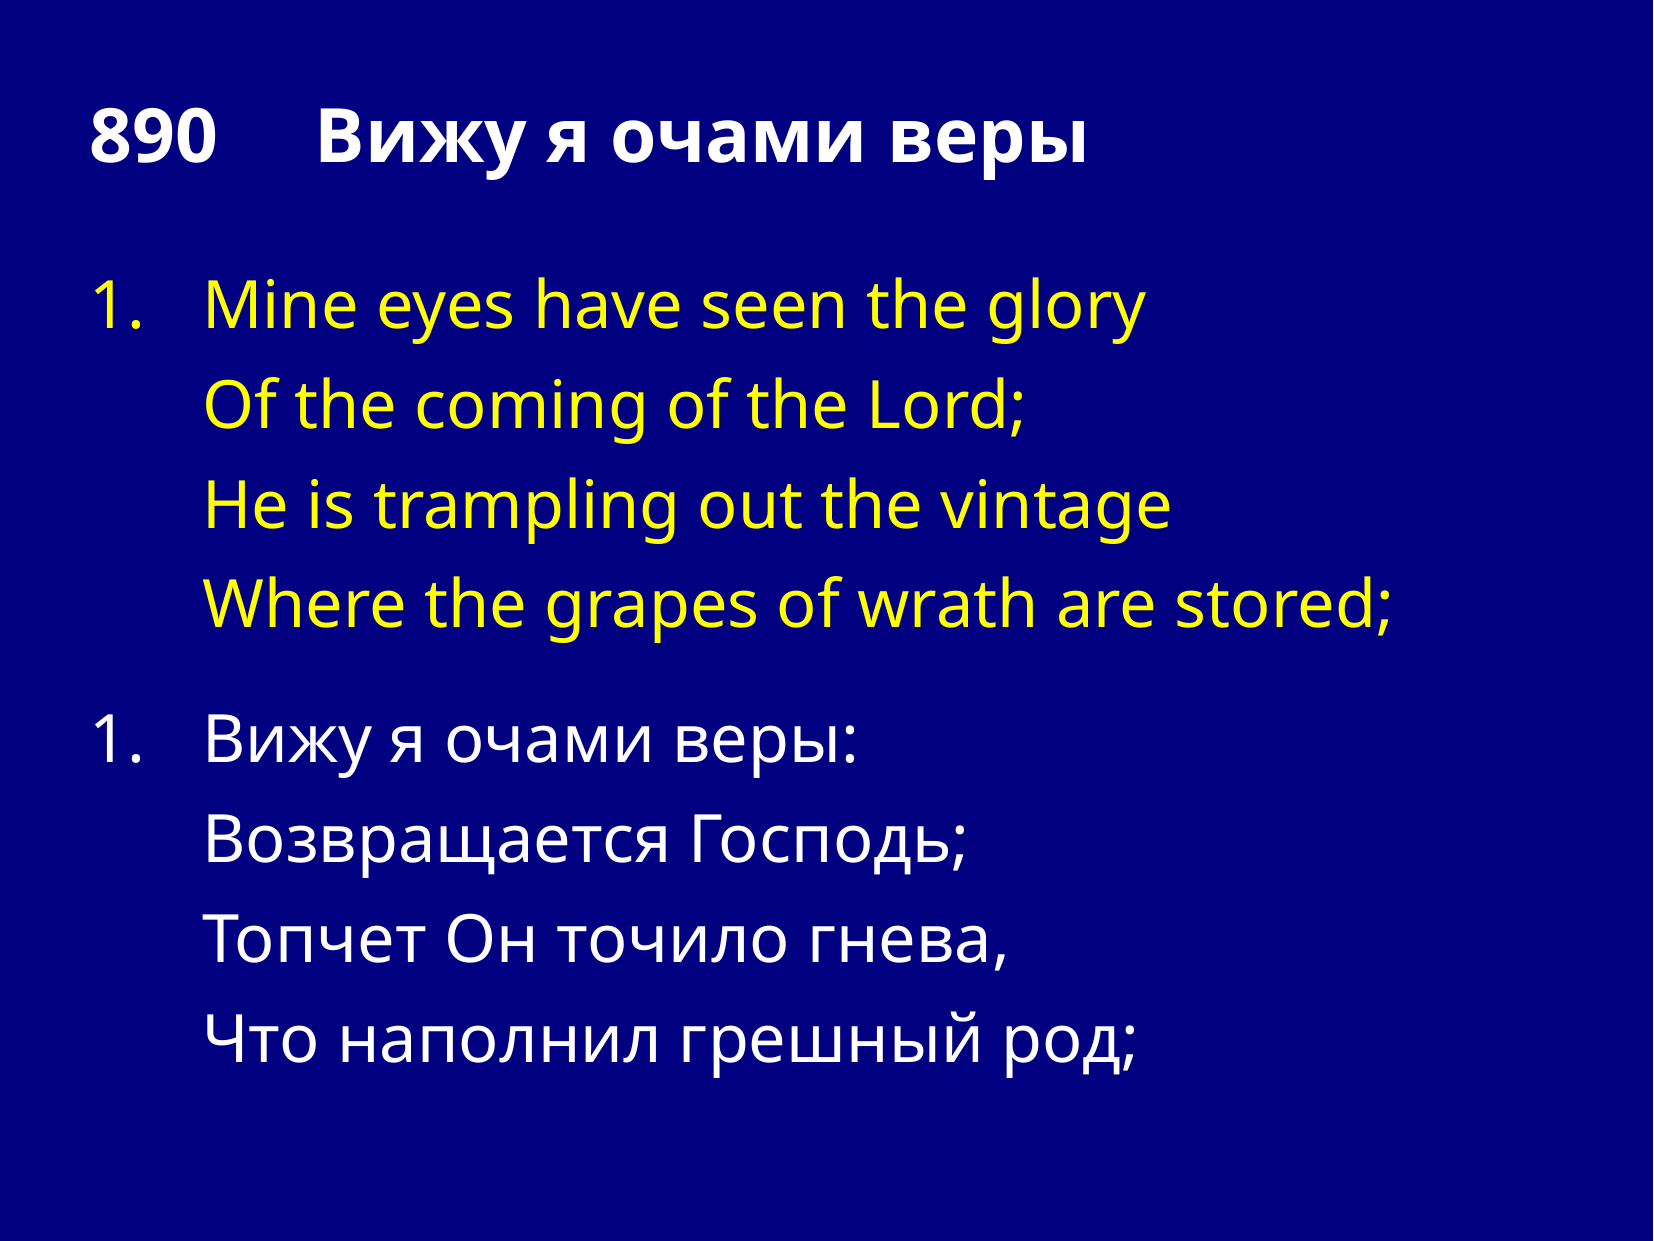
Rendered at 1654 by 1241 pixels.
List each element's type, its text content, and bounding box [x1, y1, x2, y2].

text_box 1. Mine eyes have seen the glory Of the coming of the Lord; He is trampling out the vintage Where the grapes of wrath are stored; [75, 188, 1576, 638]
text_box 1. Вижу я очами веры: Возвращается Господь; Топчет Он точило гнева, Что наполнил грешный род; [75, 675, 1576, 1163]
text_box 890 Вижу я очами веры [75, 75, 1576, 188]
